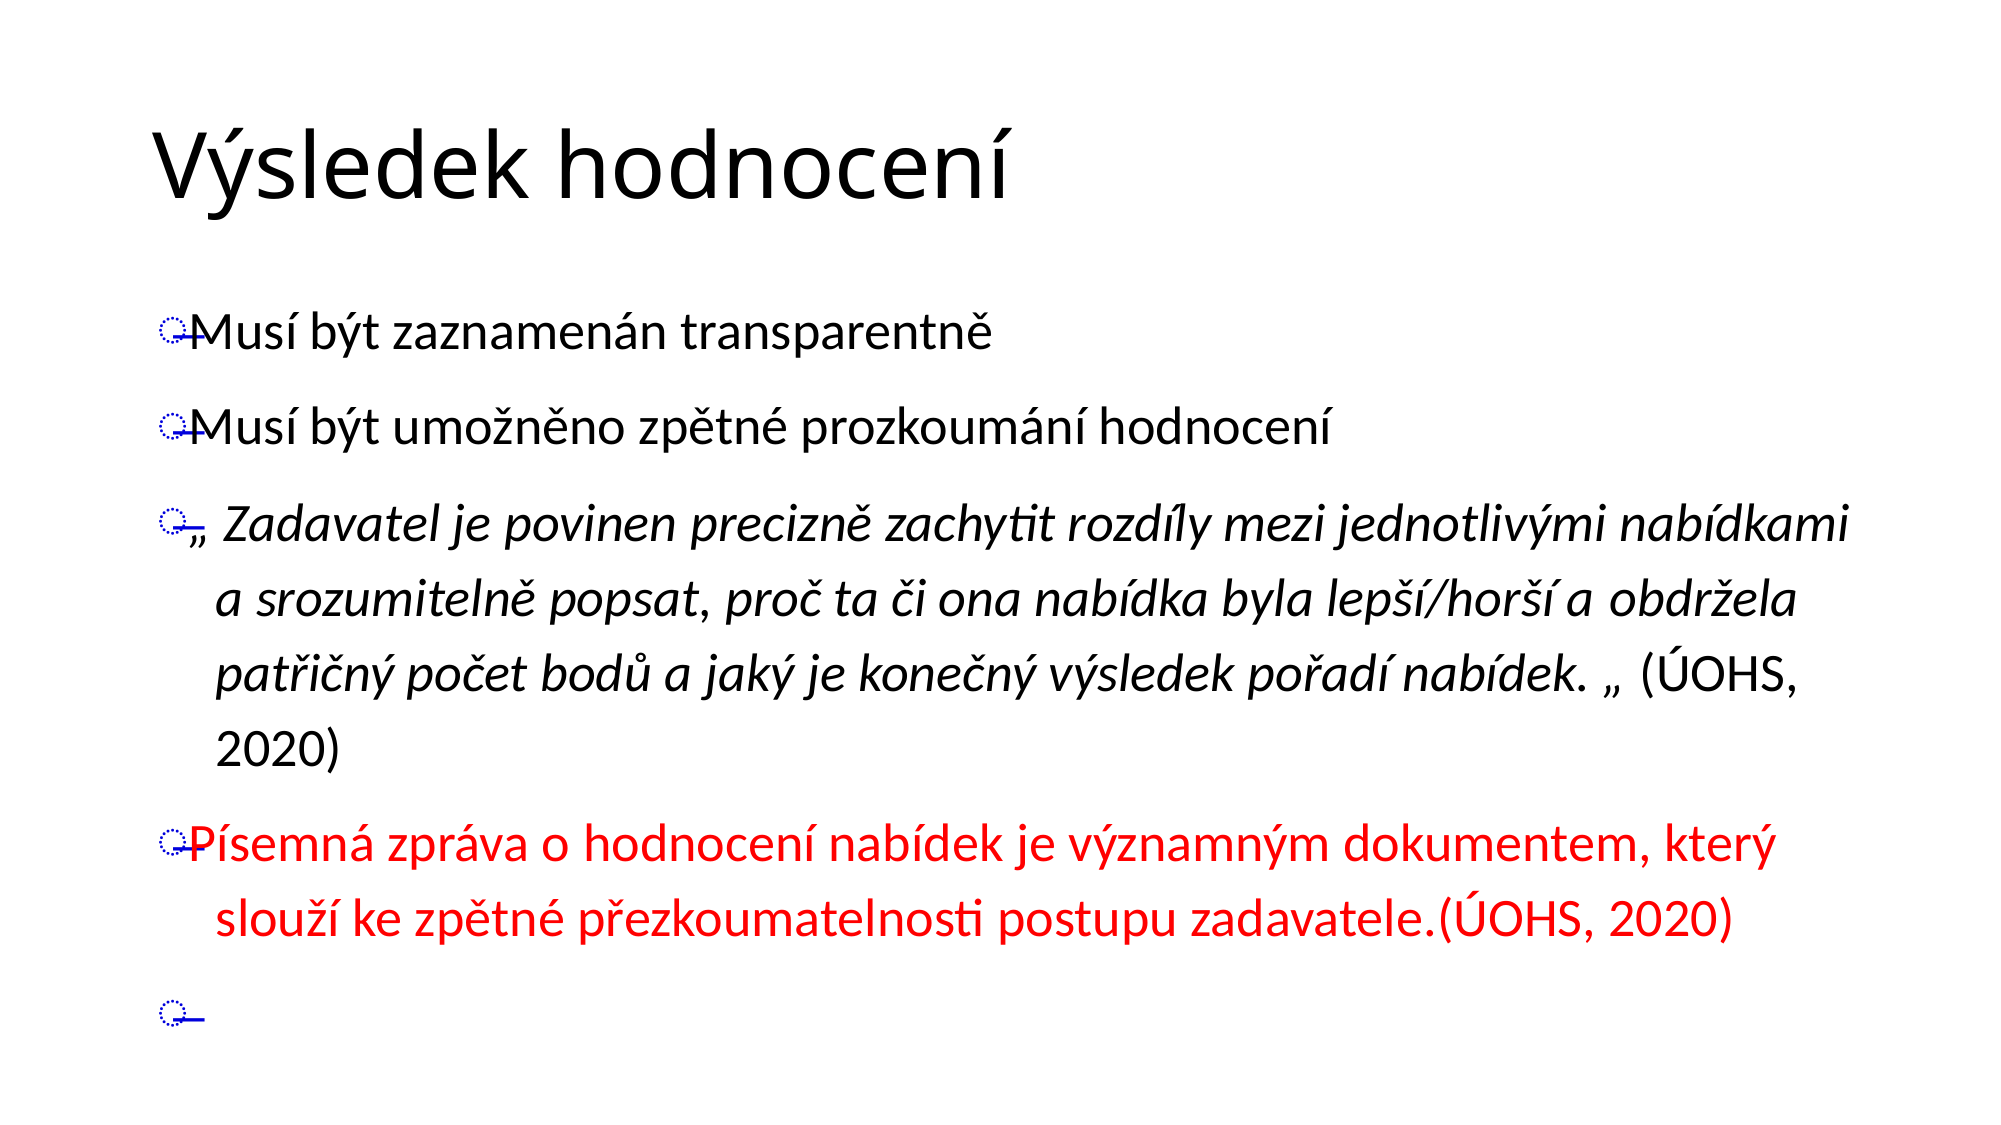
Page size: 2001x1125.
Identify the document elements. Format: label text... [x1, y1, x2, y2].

title Výsledek hodnocení [137, 59, 1863, 277]
list Musí být zaznamenán transparentně Musí být umožněno zpětné prozkoumání hodnocení „ Zadavatel je povinen precizně zachytit rozdíly mezi jednotlivými nabídkami a srozumitelně popsat, proč ta či ona nabídka byla lepší/horší a obdržela patřičný počet bodů a jaký je konečný výsledek pořadí nabídek. „ (ÚOHS, 2020) Písemná zpráva o hodnocení nabídek je významným dokumentem, který slouží ke zpětné přezkoumatelnosti postupu zadavatele.(ÚOHS, 2020) [118, 277, 1883, 957]
